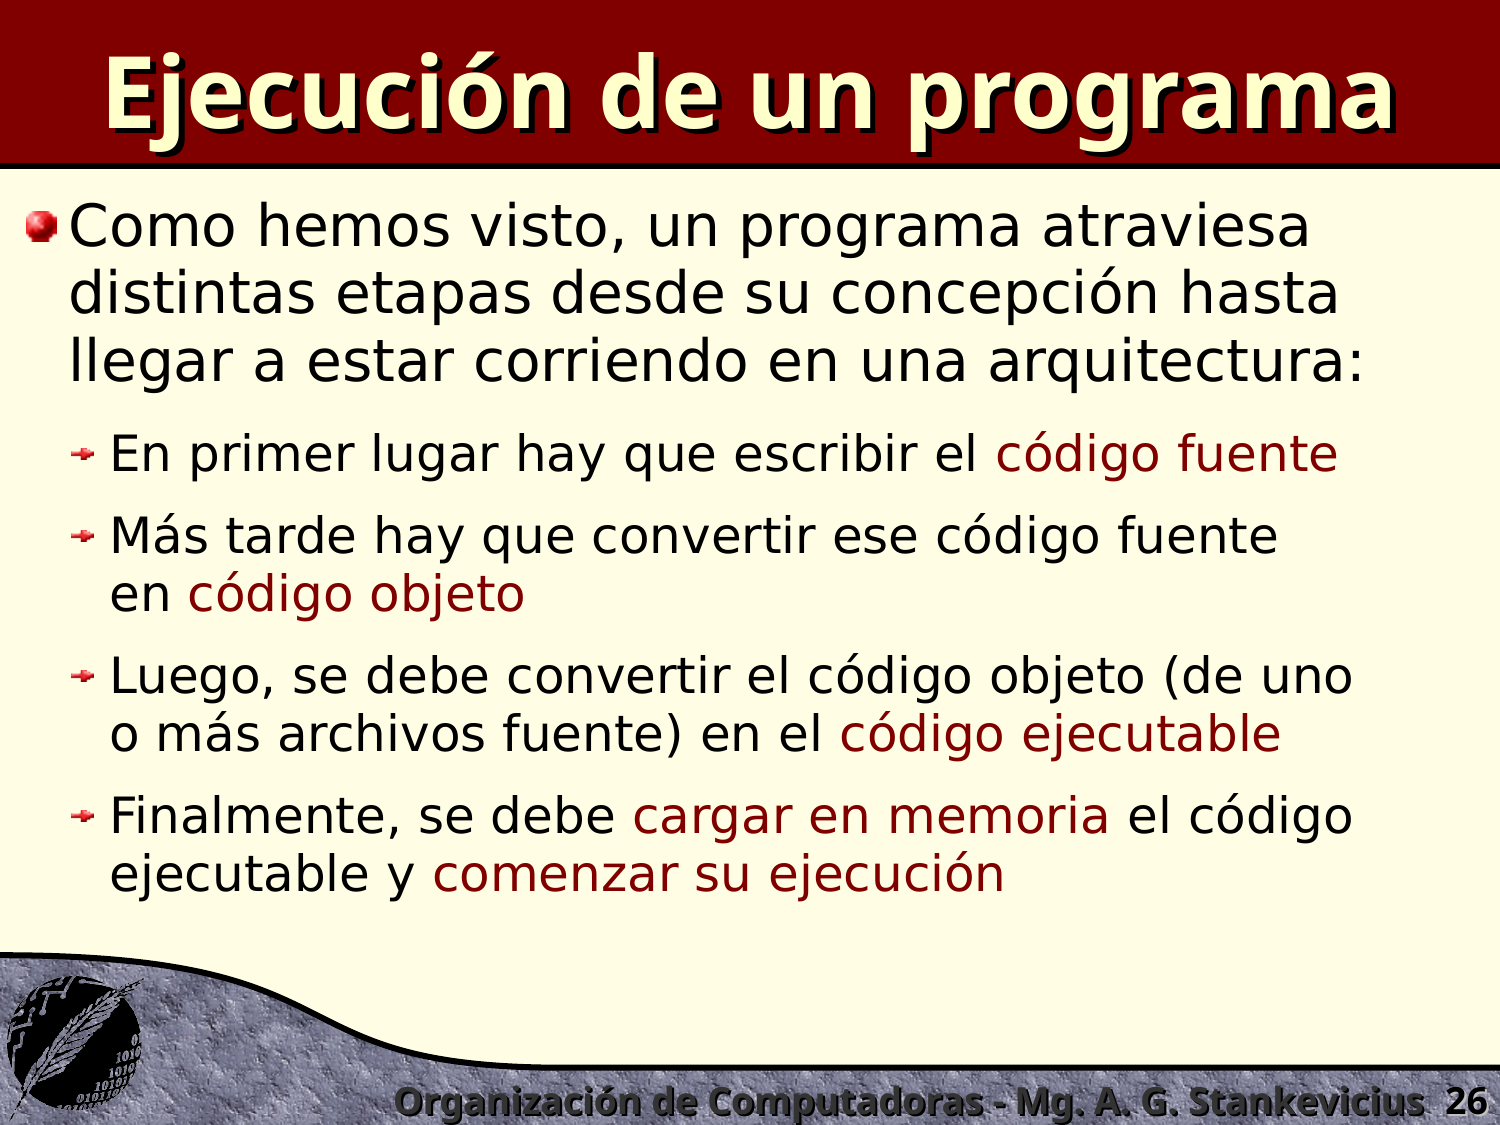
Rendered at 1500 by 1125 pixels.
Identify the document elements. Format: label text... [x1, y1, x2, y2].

picture [448, 1100, 455, 1110]
list Como hemos visto, un programa atraviesa distintas etapas desde su concepción hasta llegar a estar corriendo en una arquitectura: En primer lugar hay que escribir el código fuente Más tarde hay que convertir ese código fuente en código objeto Luego, se debe convertir el código objeto (de uno o más archivos fuente) en el código ejecutable Finalmente, se debe cargar en memoria el código ejecutable y comenzar su ejecución [11, 192, 1486, 935]
picture [802, 1100, 806, 1110]
title Ejecución de un programa [15, 5, 1485, 160]
picture [0, 959, 1500, 1125]
picture [1058, 1100, 1065, 1110]
